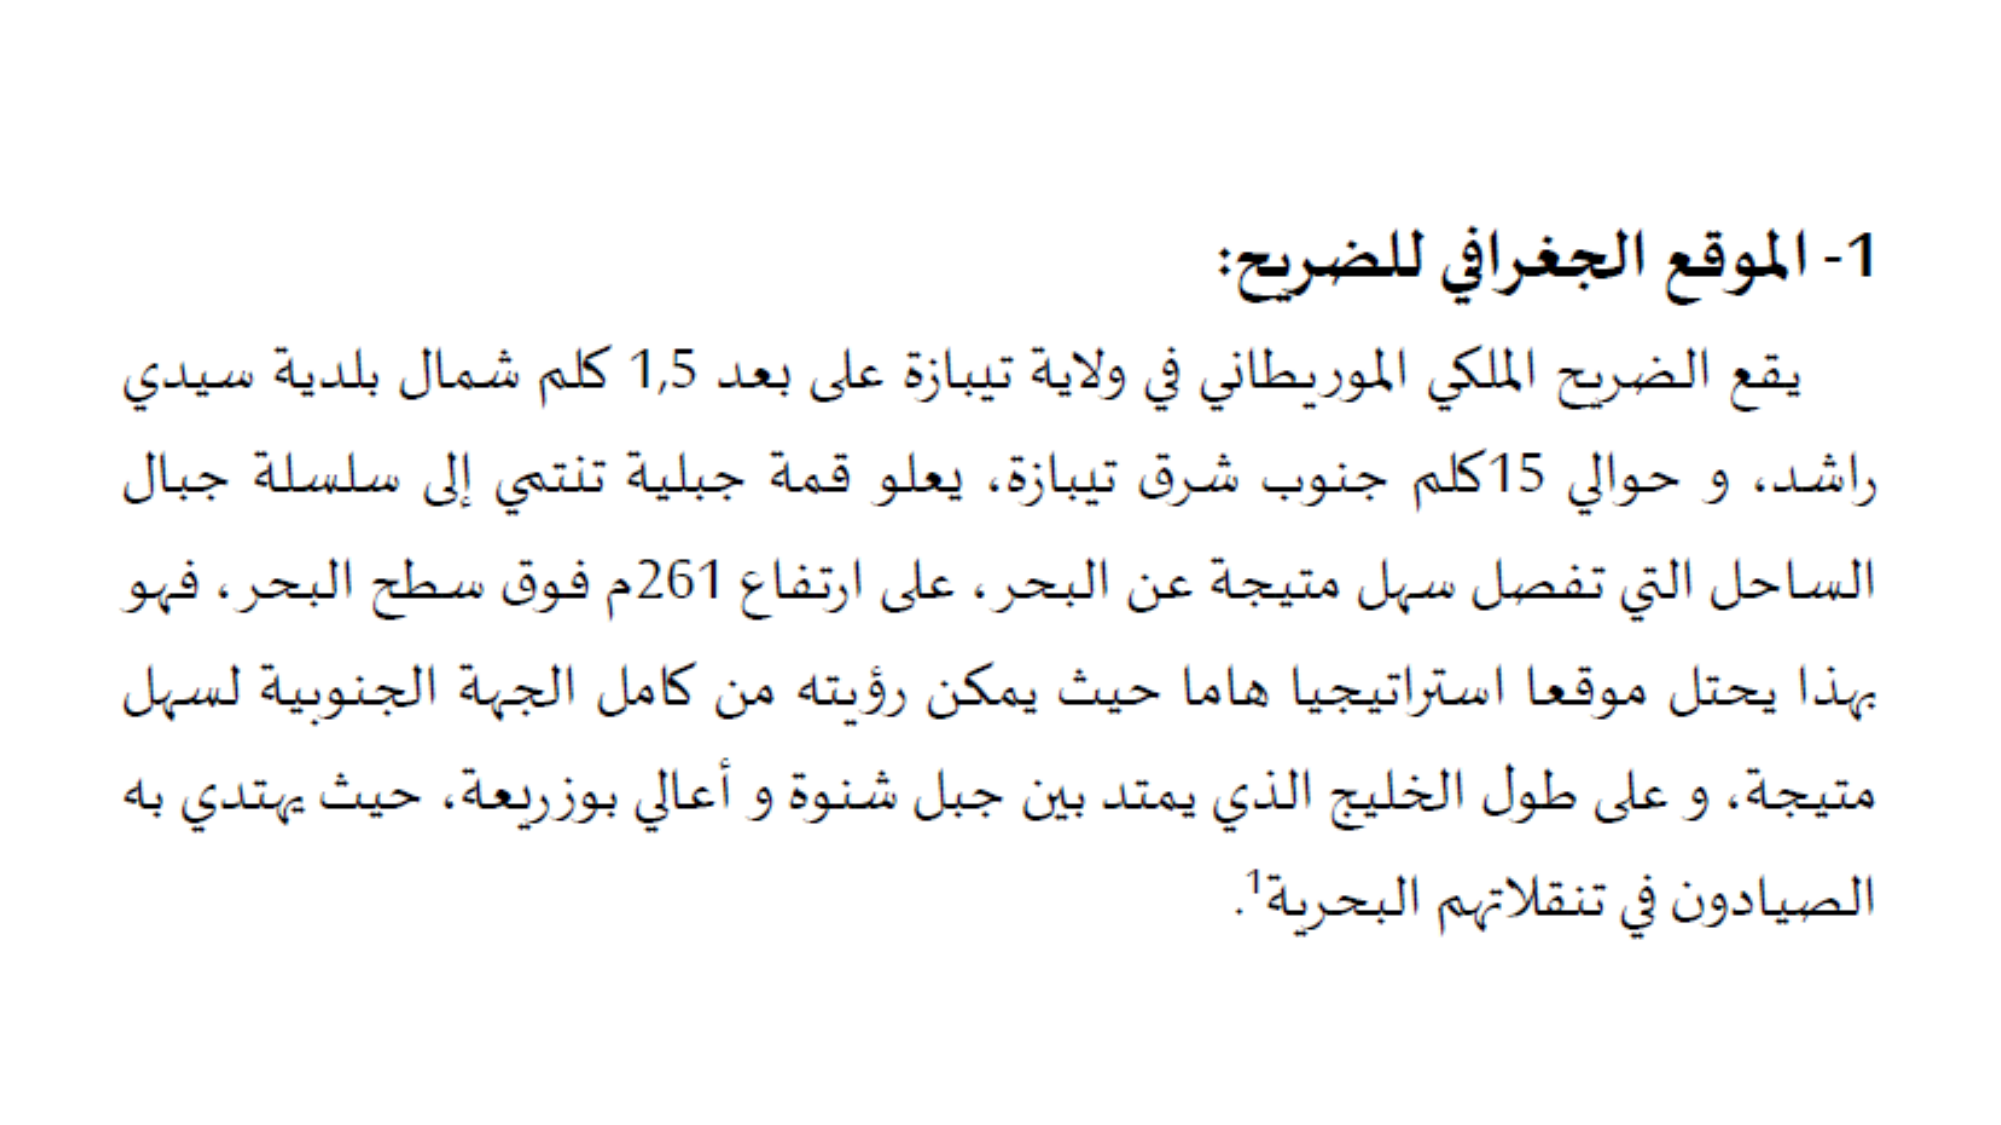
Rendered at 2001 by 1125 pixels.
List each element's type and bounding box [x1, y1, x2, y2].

picture [108, 202, 1971, 955]
